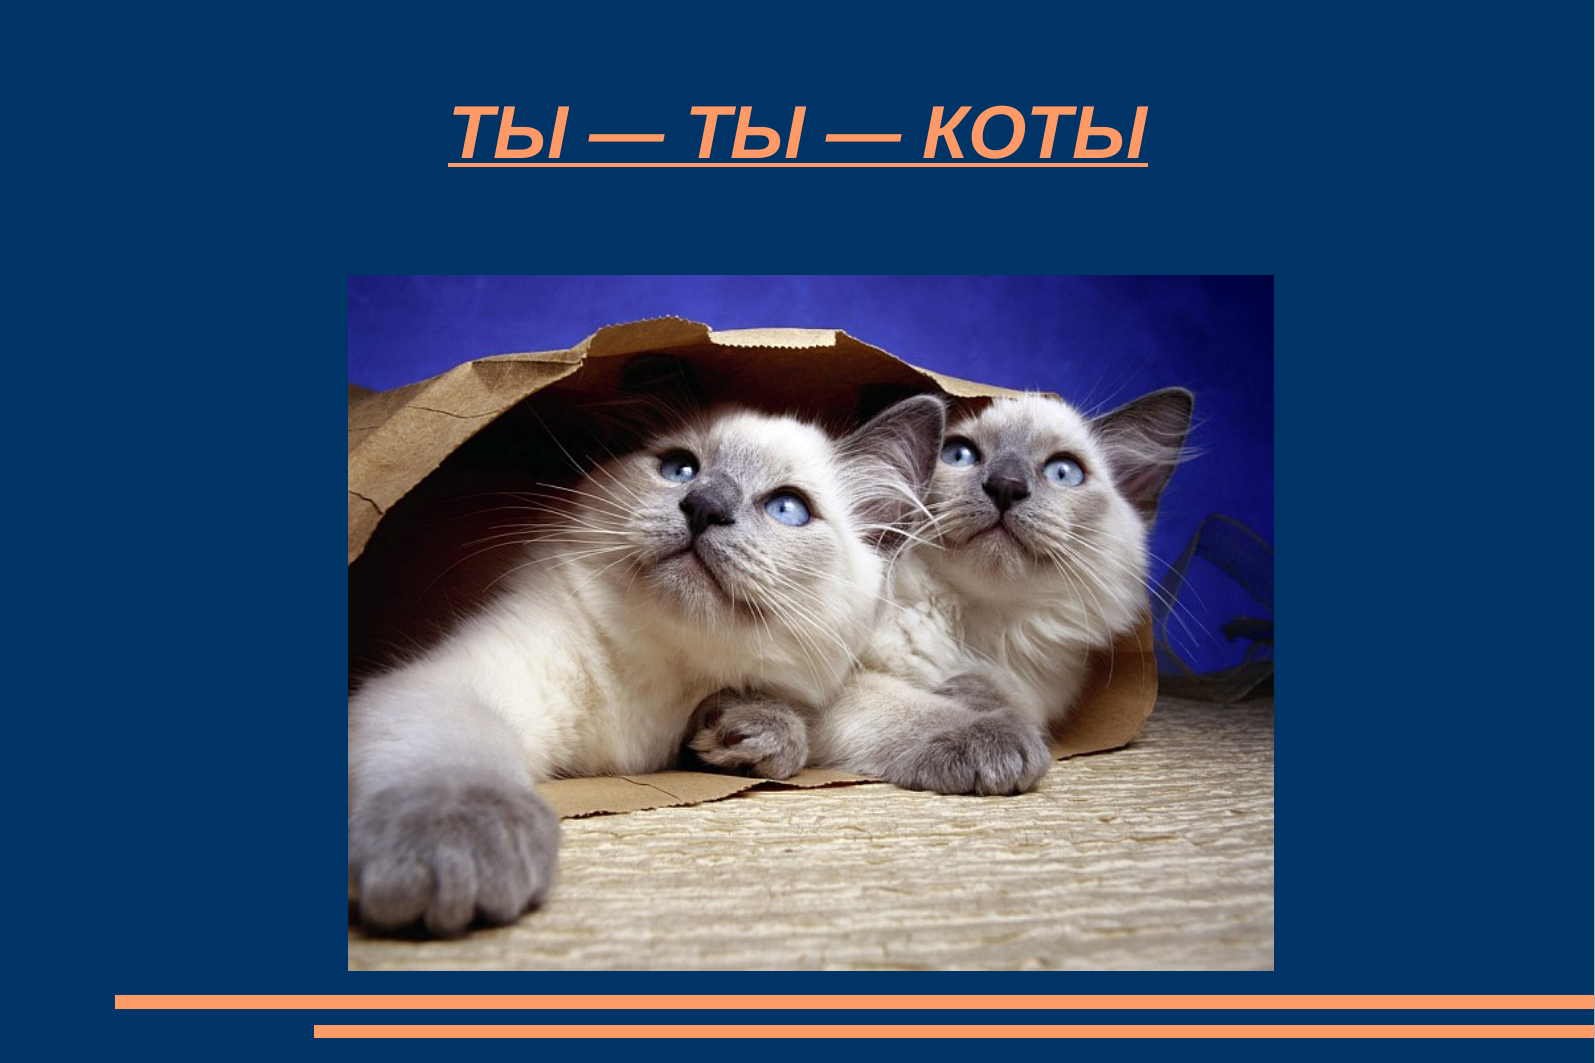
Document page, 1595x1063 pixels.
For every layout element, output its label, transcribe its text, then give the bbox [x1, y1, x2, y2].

title ТЫ — ТЫ — КОТЫ [117, 39, 1479, 218]
picture [348, 276, 1274, 971]
